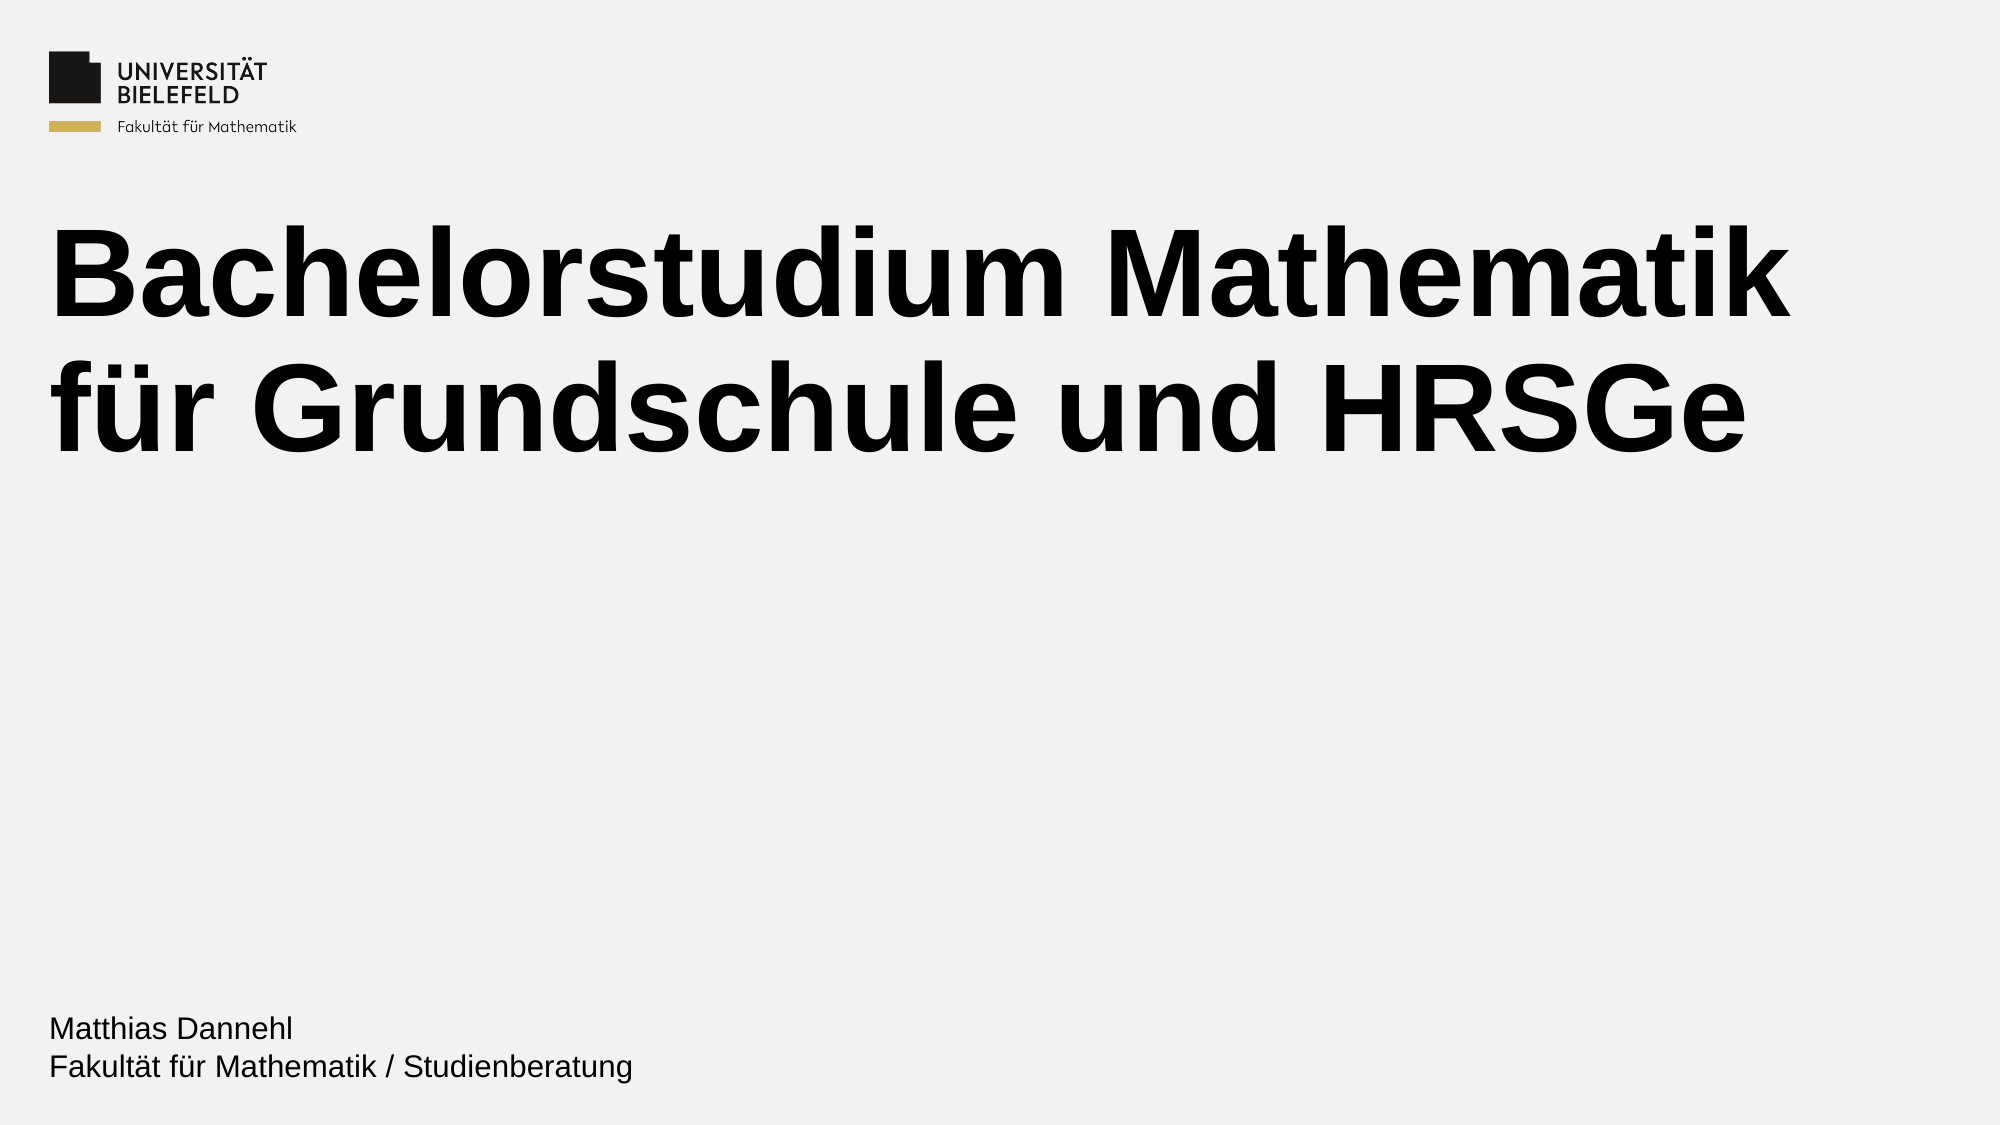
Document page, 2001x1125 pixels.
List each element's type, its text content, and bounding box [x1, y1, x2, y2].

subtitle Matthias Dannehl Fakultät für Mathematik / Studienberatung [49, 854, 1030, 1084]
title Bachelorstudium Mathematik für Grundschule und HRSGe [49, 208, 1981, 808]
